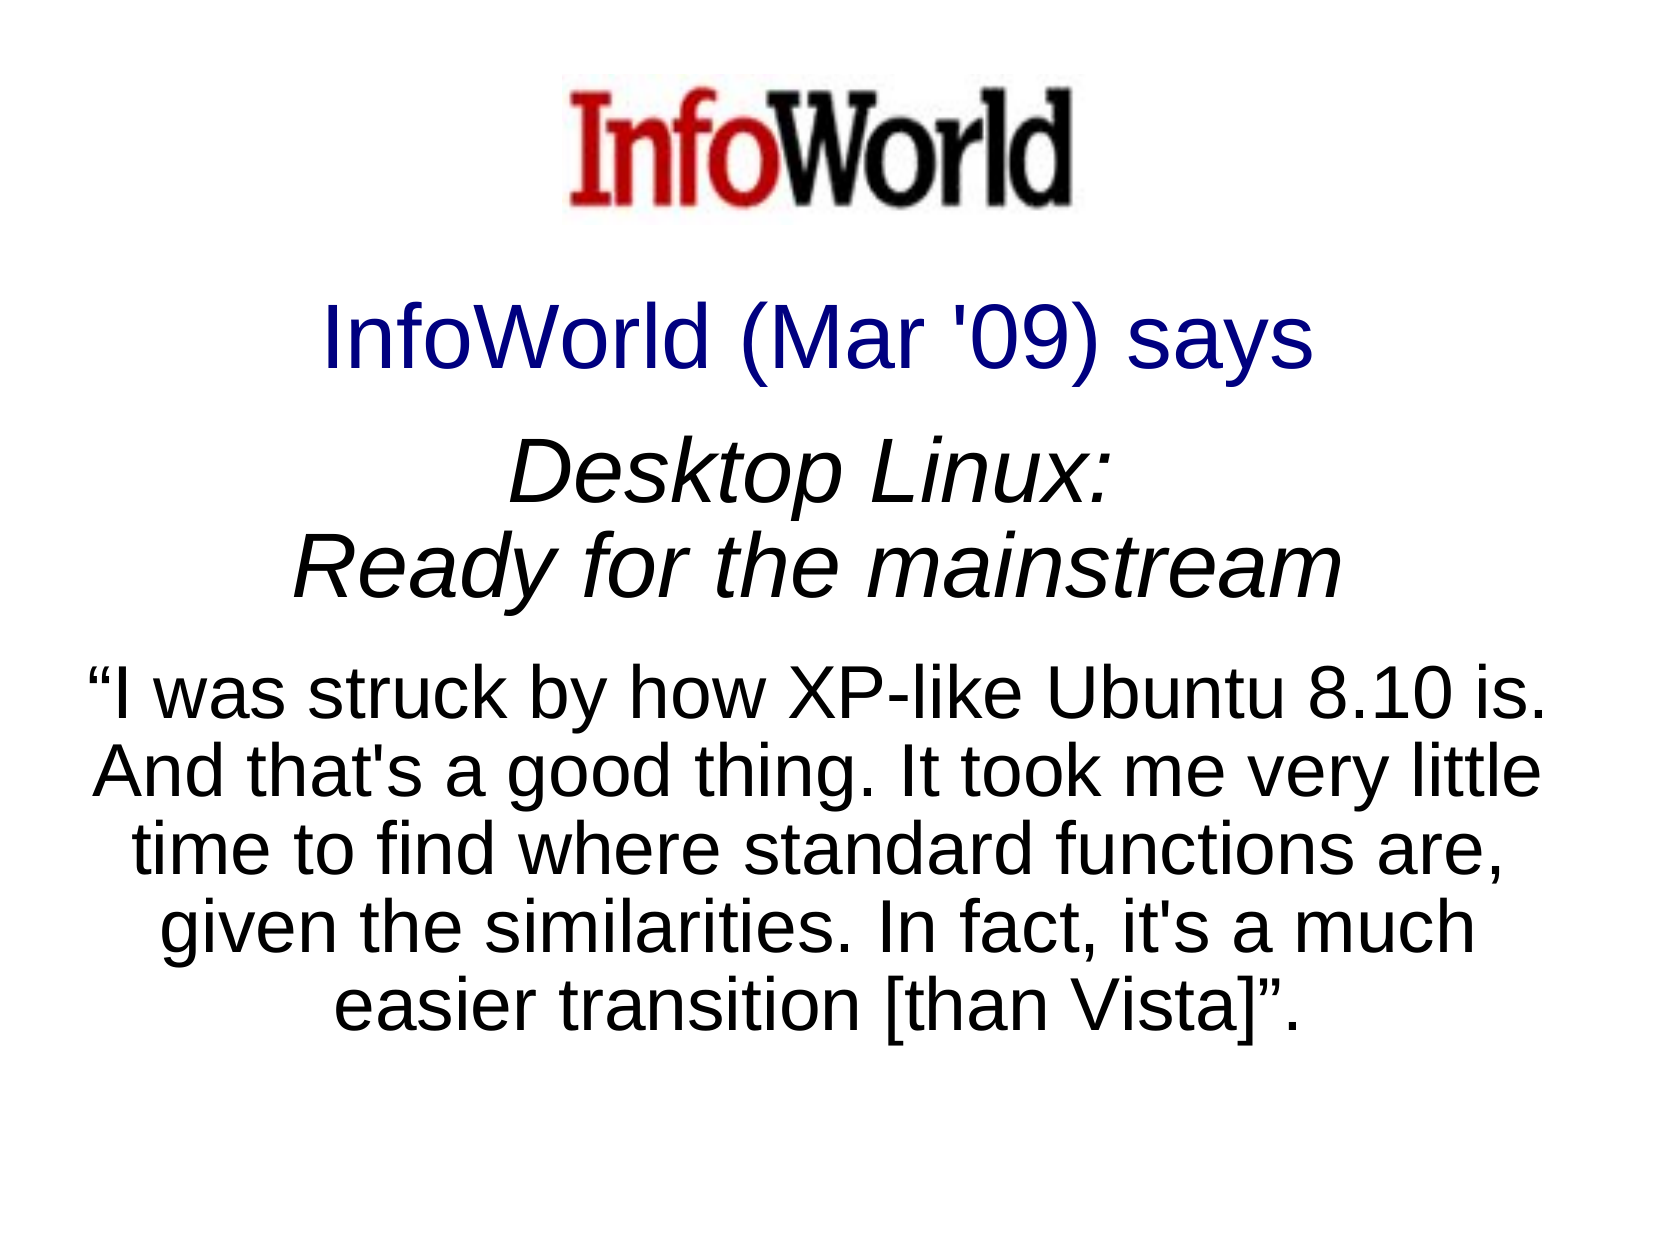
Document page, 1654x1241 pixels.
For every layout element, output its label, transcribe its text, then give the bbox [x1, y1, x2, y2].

picture [562, 74, 1088, 226]
title InfoWorld (Mar '09) says Desktop Linux: Ready for the mainstream “I was struck by how XP-like Ubuntu 8.10 is. And that's a good thing. It took me very little time to find where standard functions are, given the similarities. In fact, it's a much easier transition [than Vista]”. [75, 288, 1563, 1051]
